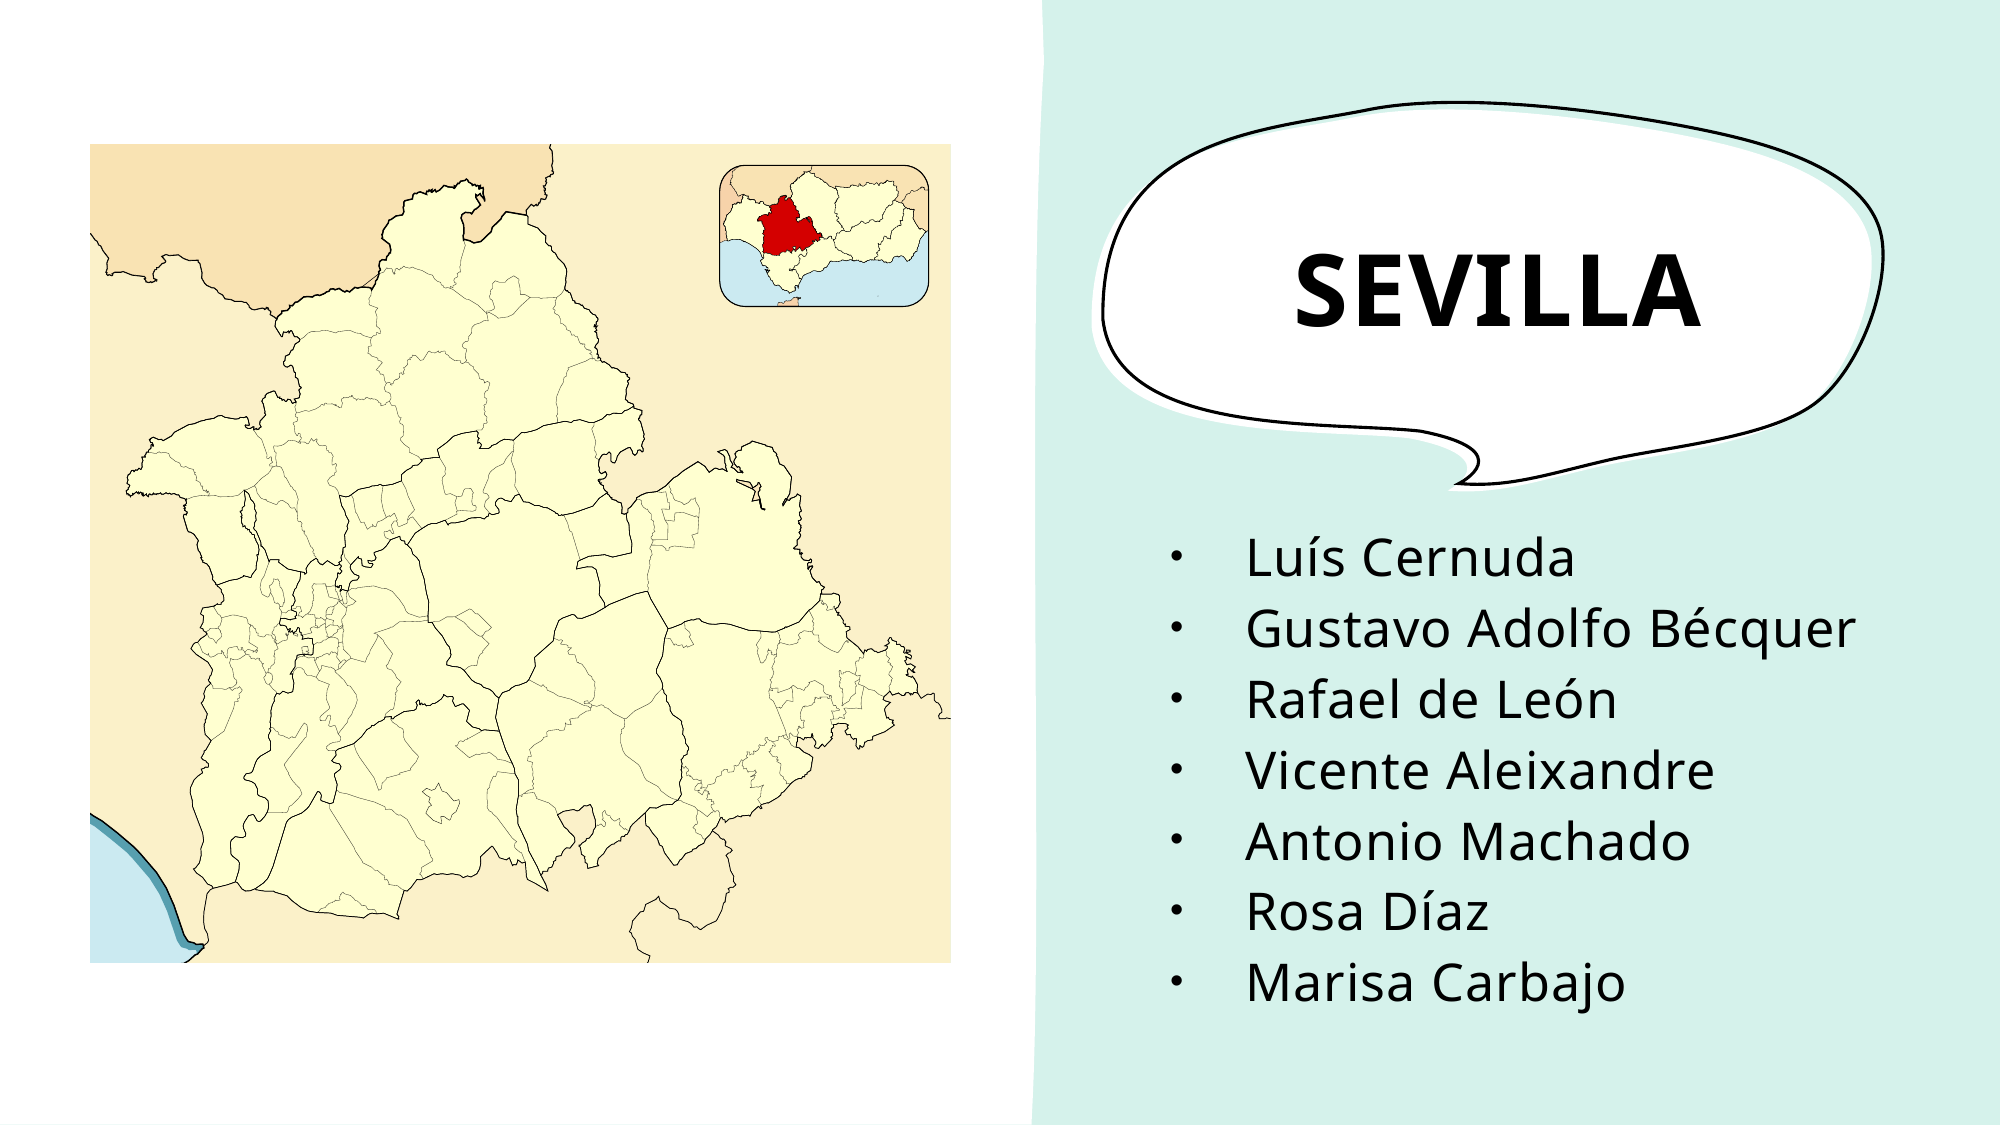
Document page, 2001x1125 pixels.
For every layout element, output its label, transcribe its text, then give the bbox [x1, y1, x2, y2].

list Luís Cernuda Gustavo Adolfo Bécquer Rafael de León Vicente Aleixandre Antonio Machado Rosa Díaz Marisa Carbajo [1155, 529, 1911, 1027]
picture [90, 144, 951, 963]
text_box [0, 0, 2000, 1125]
title SEVILLA [1177, 156, 1818, 418]
